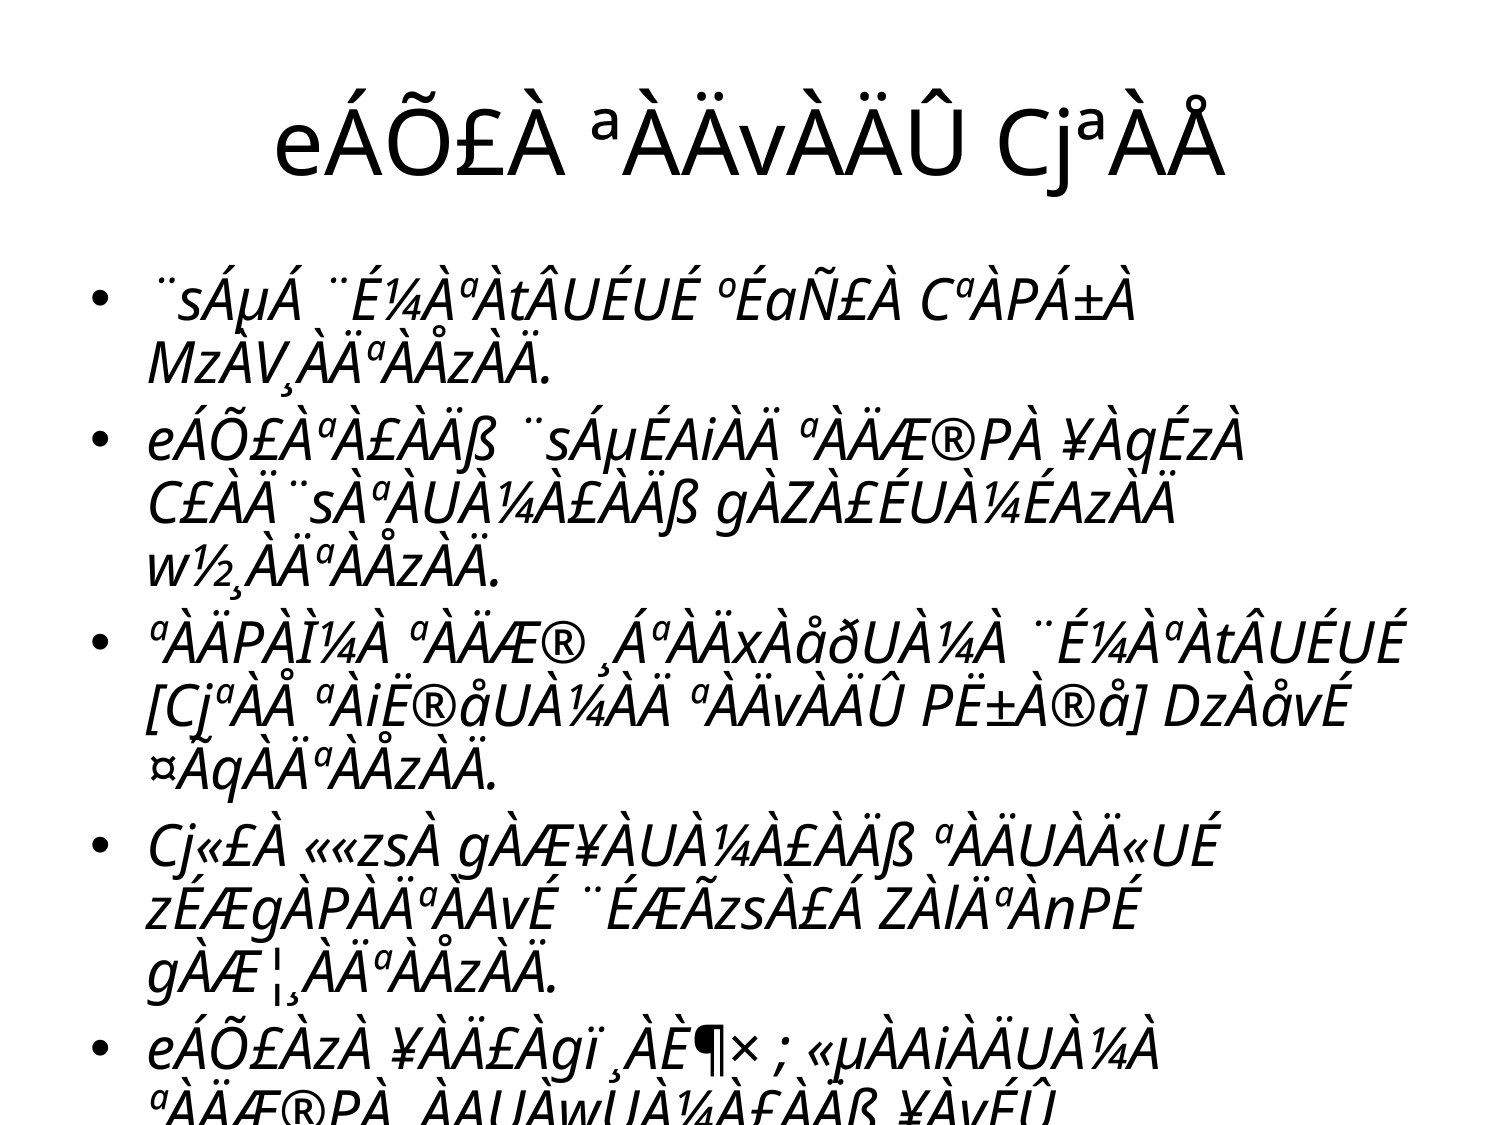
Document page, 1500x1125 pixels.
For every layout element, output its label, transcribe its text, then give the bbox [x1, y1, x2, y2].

list ¨sÁµÁ ¨É¼ÀªÀtÂUÉUÉ ºÉaÑ£À CªÀPÁ±À MzÀV¸ÀÄªÀÅzÀÄ. eÁÕ£ÀªÀ£ÀÄß ¨sÁµÉAiÀÄ ªÀÄÆ®PÀ ¥ÀqÉzÀ C£ÀÄ¨sÀªÀUÀ¼À£ÀÄß gÀZÀ£ÉUÀ¼ÉAzÀÄ w½¸ÀÄªÀÅzÀÄ. ªÀÄPÀÌ¼À ªÀÄÆ® ¸ÁªÀÄxÀåðUÀ¼À ¨É¼ÀªÀtÂUÉUÉ [CjªÀÅ ªÀiË®åUÀ¼ÀÄ ªÀÄvÀÄÛ PË±À®å] DzÀåvÉ ¤ÃqÀÄªÀÅzÀÄ. Cj«£À ««zsÀ gÀÆ¥ÀUÀ¼À£ÀÄß ªÀÄUÀÄ«UÉ zÉÆgÀPÀÄªÀAvÉ ¨ÉÆÃzsÀ£Á ZÀlÄªÀnPÉ gÀÆ¦¸ÀÄªÀÅzÀÄ. eÁÕ£ÀzÀ ¥ÀÄ£Àgï ¸ÀÈ¶× ; «µÀAiÀÄUÀ¼À ªÀÄÆ®PÀ ¸ÀAUÀwUÀ¼À£ÀÄß ¥ÀvÉÛ ºÀZÀÄÑªÀÅzÀÄ. F ¸ÀAUÀwUÀ½AzÀ D¼ÀPÉÌ ºÉÆÃV CªÀÅUÀ½UÉ CxÀð PÉÆqÀÄªÀ ªÀÄvÀÄÛ ªÀÄºÀvÀézÀ CAvÀgï ¸ÀA§AzsÀUÀ¼À£ÀÄß UÀÄgÀÄw¸ÀÄvÀÛzÉ. [75, 262, 1426, 1006]
title eÁÕ£À ªÀÄvÀÄÛ CjªÀÅ [75, 45, 1426, 233]
